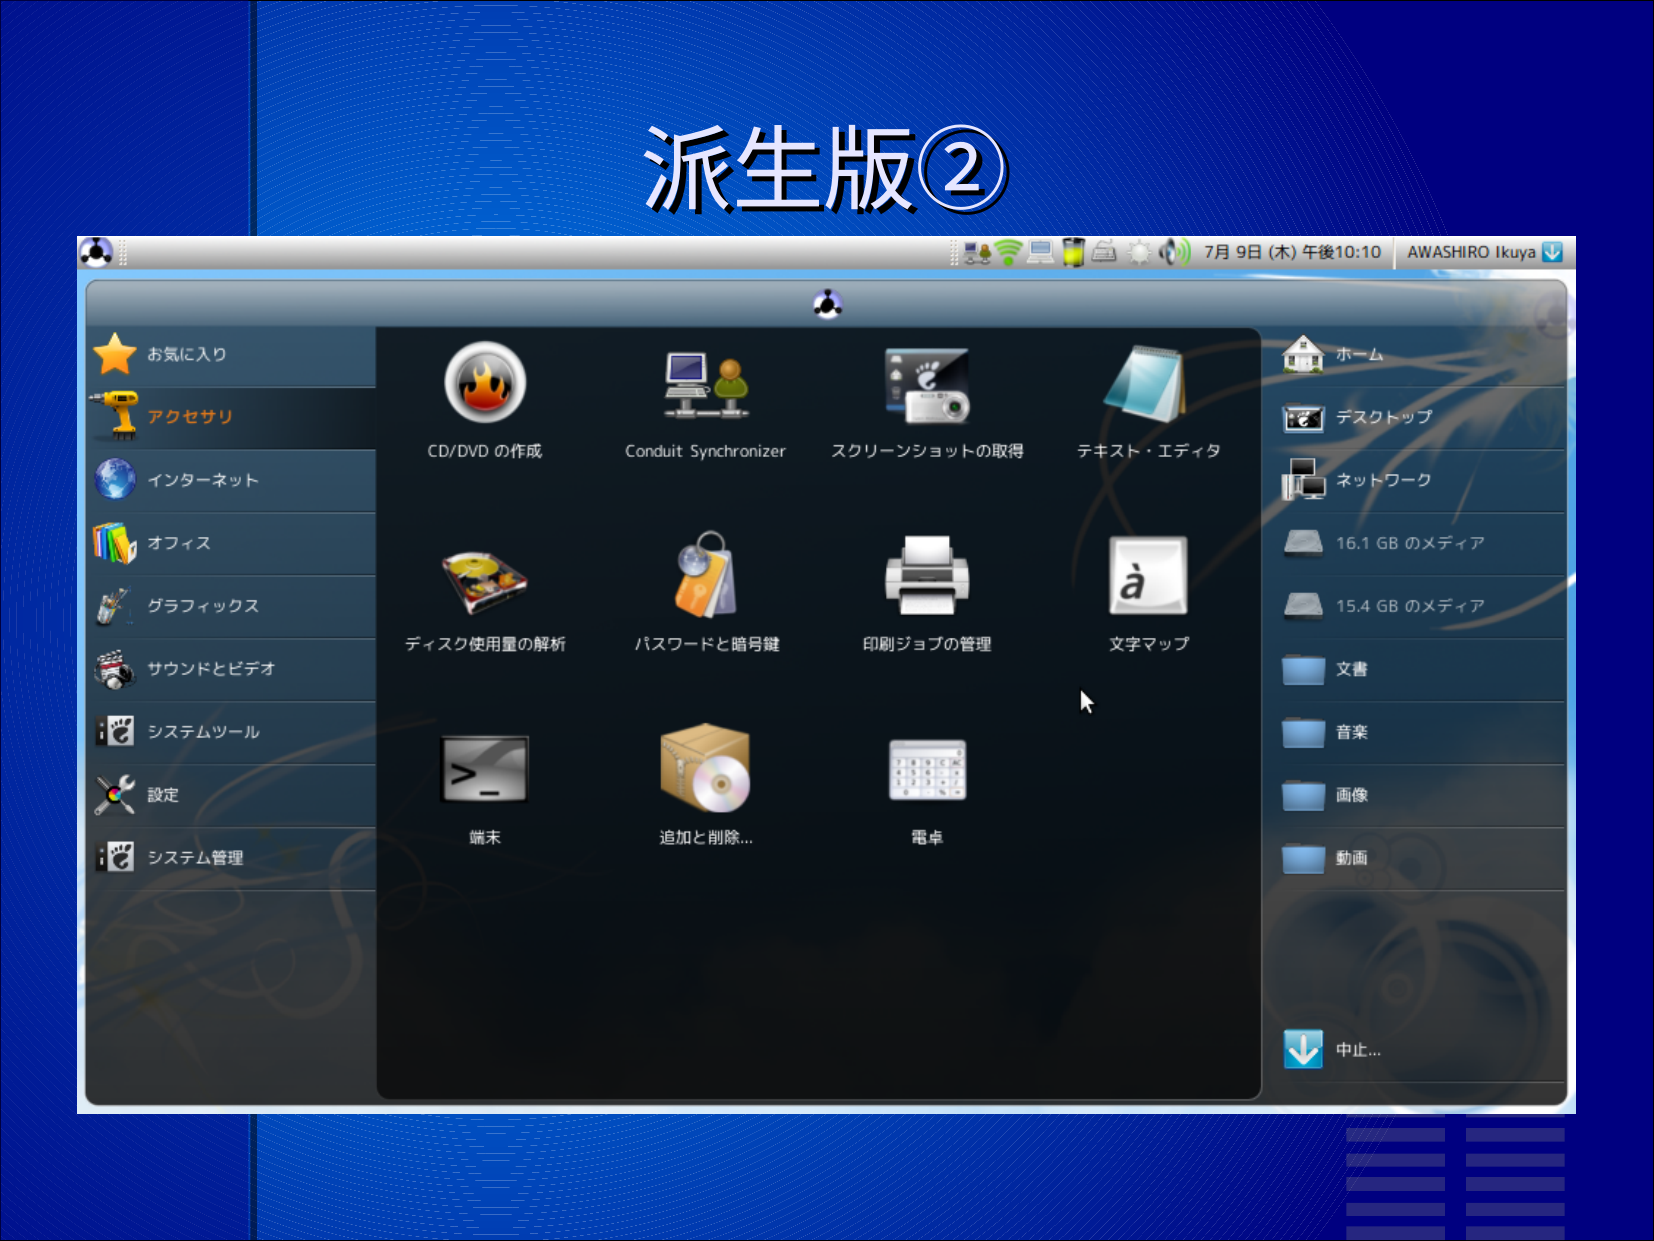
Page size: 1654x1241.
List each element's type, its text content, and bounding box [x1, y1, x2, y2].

picture [77, 236, 1576, 1114]
title 派生版② [118, 58, 1531, 236]
